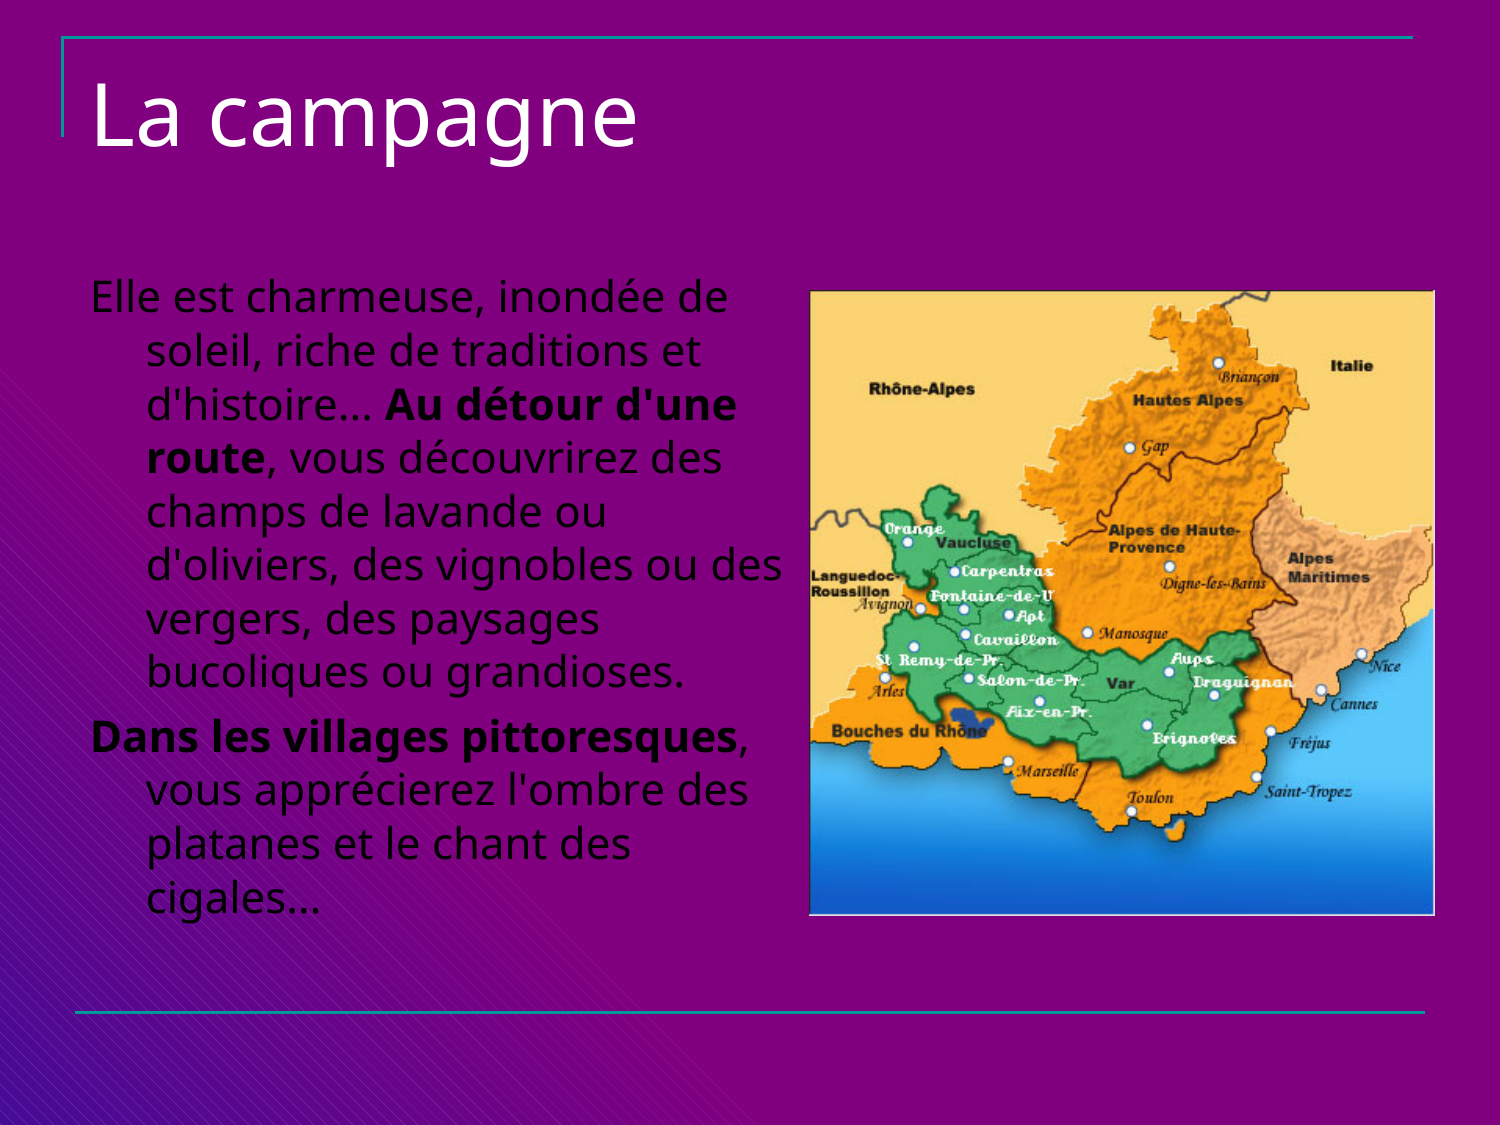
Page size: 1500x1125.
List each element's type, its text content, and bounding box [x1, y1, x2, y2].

picture [809, 290, 1435, 916]
list Elle est charmeuse, inondée de soleil, riche de traditions et d'histoire... Au détour d'une route, vous découvrirez des champs de lavande ou d'oliviers, des vignobles ou des vergers, des paysages bucoliques ou grandioses. Dans les villages pittoresques, vous apprécierez l'ombre des platanes et le chant des cigales... [74, 262, 810, 1006]
title La campagne [75, 45, 1426, 233]
